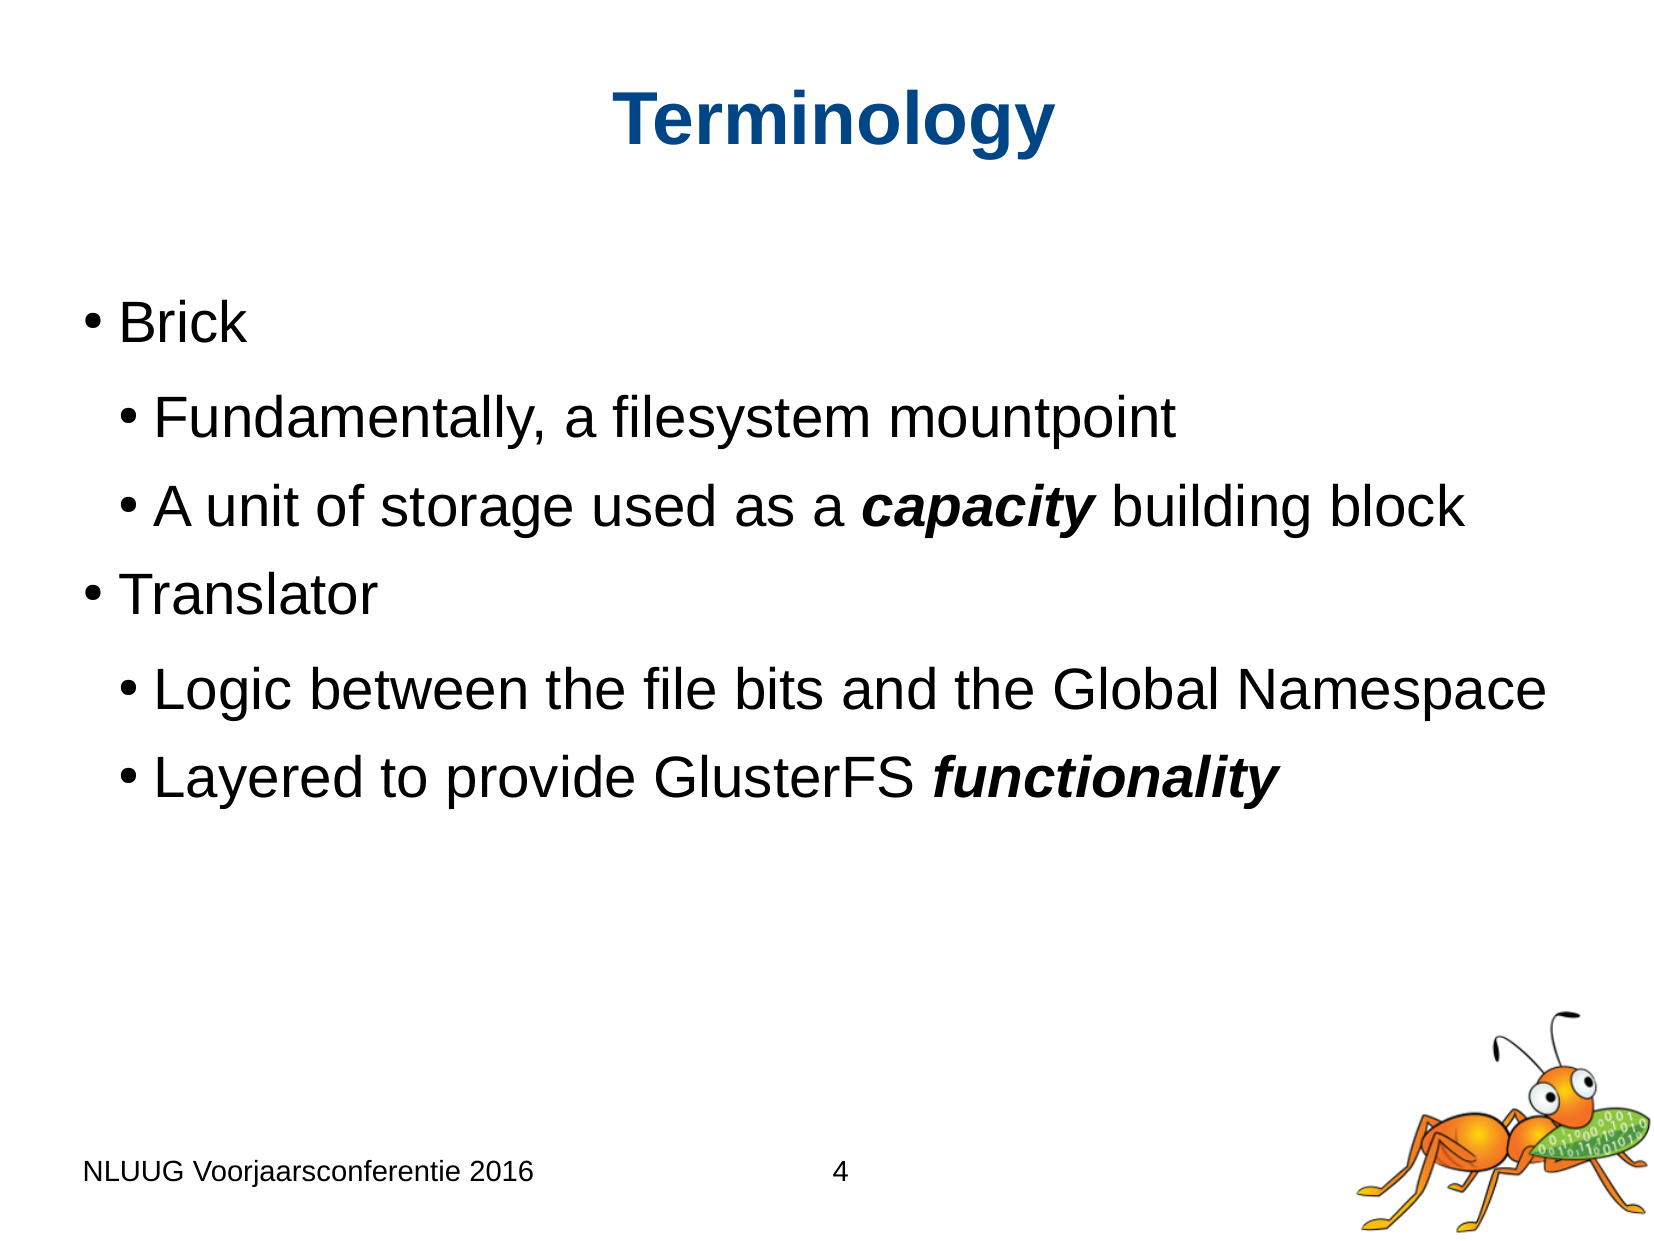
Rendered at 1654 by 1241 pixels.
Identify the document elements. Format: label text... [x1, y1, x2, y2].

title Terminology [90, 15, 1579, 223]
picture [1353, 1009, 1654, 1235]
list Brick Fundamentally, a filesystem mountpoint A unit of storage used as a capacity building block Translator Logic between the file bits and the Global Namespace Layered to provide GlusterFS functionality [82, 290, 1571, 1109]
